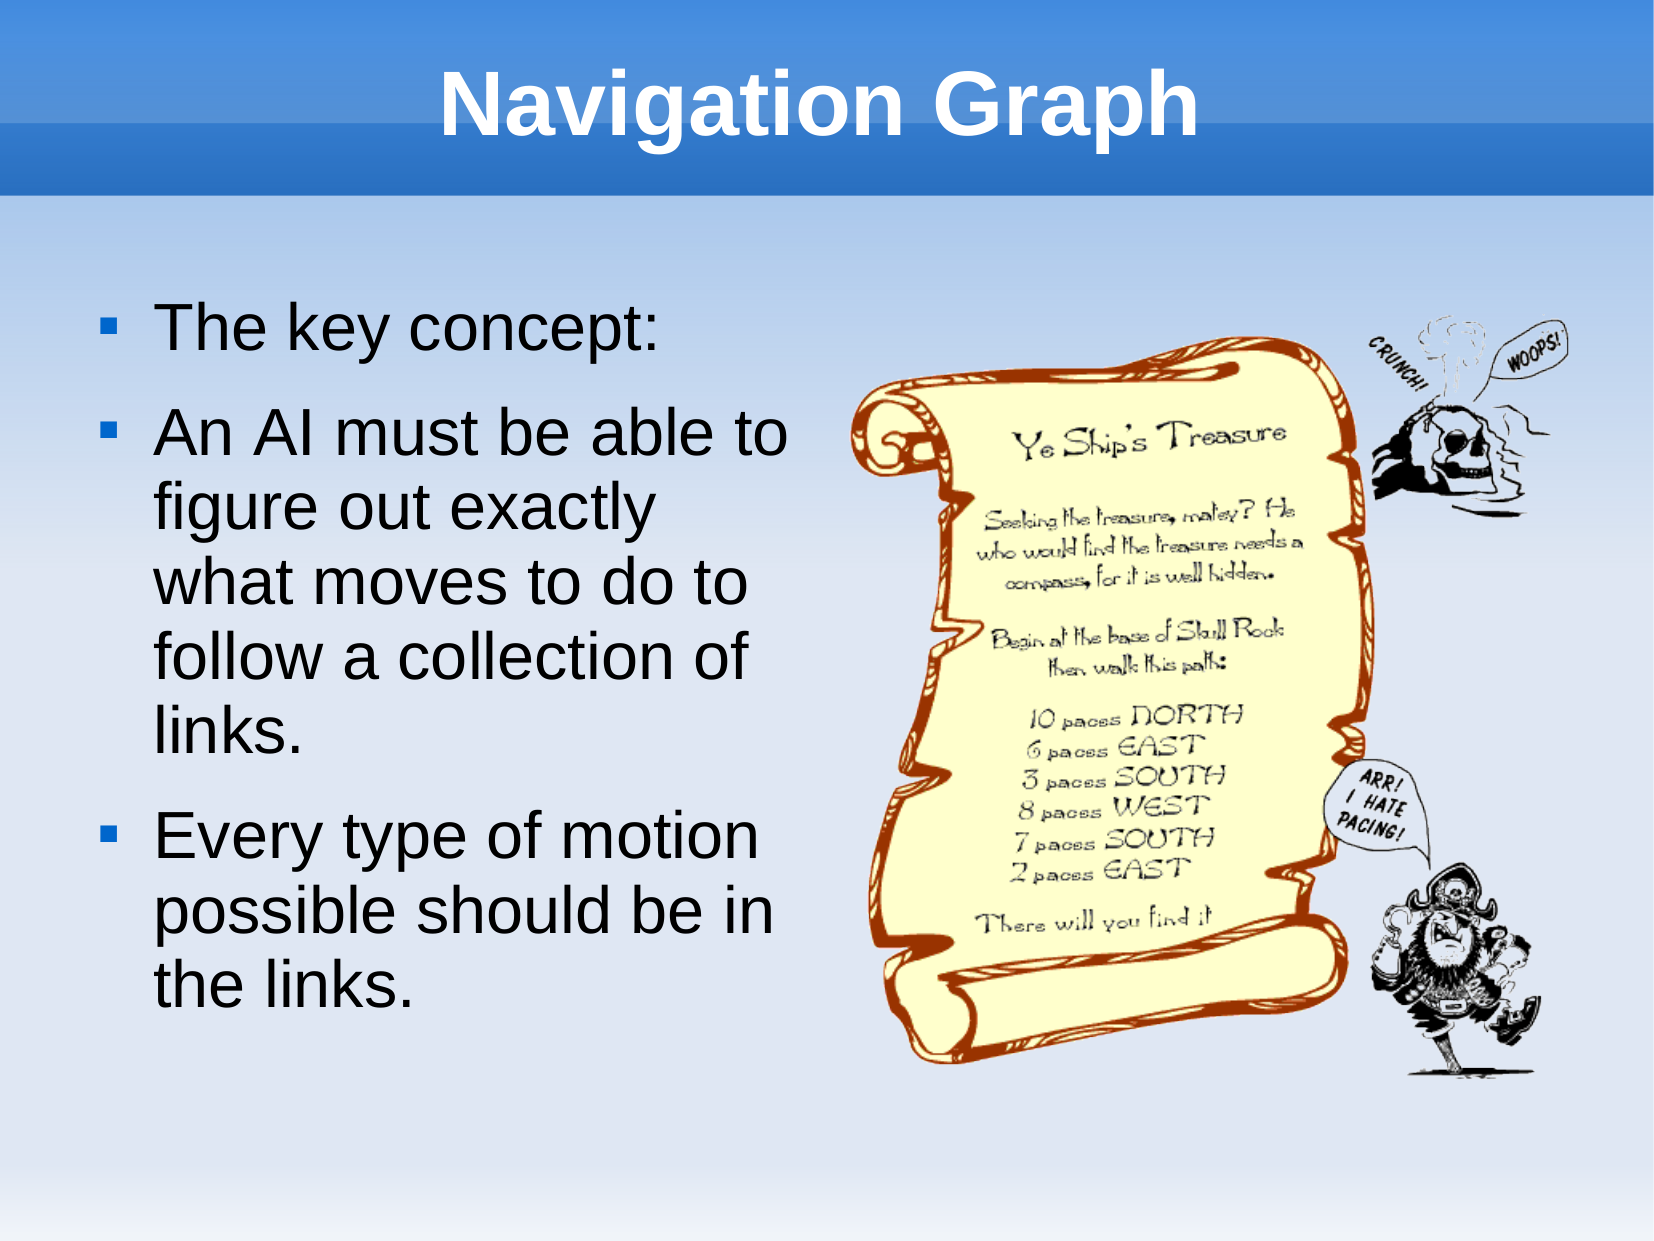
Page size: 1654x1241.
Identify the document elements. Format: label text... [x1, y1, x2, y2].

picture [0, 0, 1654, 1241]
title Navigation Graph [76, 0, 1565, 208]
list The key concept: An AI must be able to figure out exactly what moves to do to follow a collection of links. Every type of motion possible should be in the links. [82, 290, 809, 1109]
